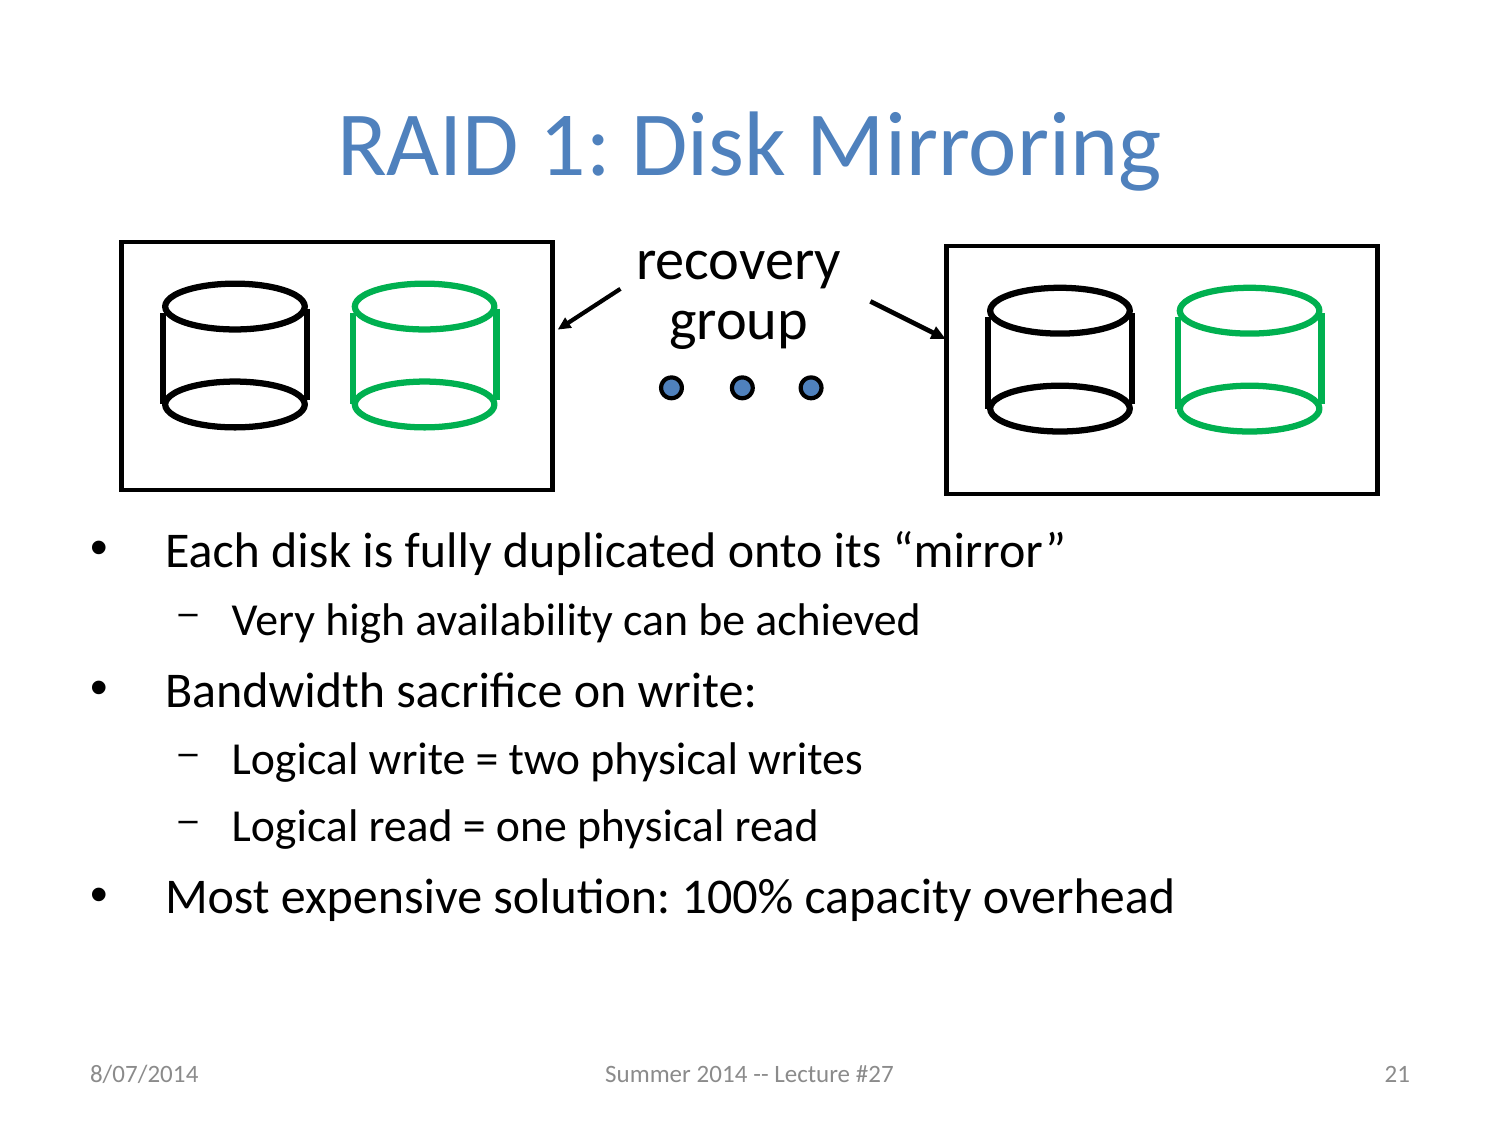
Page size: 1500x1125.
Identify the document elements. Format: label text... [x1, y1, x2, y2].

text_box [990, 287, 1130, 334]
text_box [990, 385, 1130, 432]
text_box [1179, 385, 1320, 432]
slide_number <number> [1074, 1042, 1425, 1103]
text_box [661, 377, 682, 399]
text_box [731, 377, 753, 399]
text_box [165, 381, 305, 428]
text_box [354, 381, 495, 428]
footer Summer 2014 -- Lecture #27 [512, 1042, 988, 1103]
list Each disk is fully duplicated onto its “mirror” Very high availability can be achieved Bandwidth sacrifice on write: Logical write = two physical writes Logical read = one physical read Most expensive solution: 100% capacity overhead [75, 510, 1425, 1050]
text_box [800, 377, 822, 399]
slide_number 8/07/2014 [75, 1042, 425, 1103]
text_box [165, 283, 305, 330]
title RAID 1: Disk Mirroring [75, 45, 1425, 233]
text_box [1179, 287, 1320, 334]
text_box [354, 283, 495, 330]
text_box recovery group [621, 224, 856, 359]
